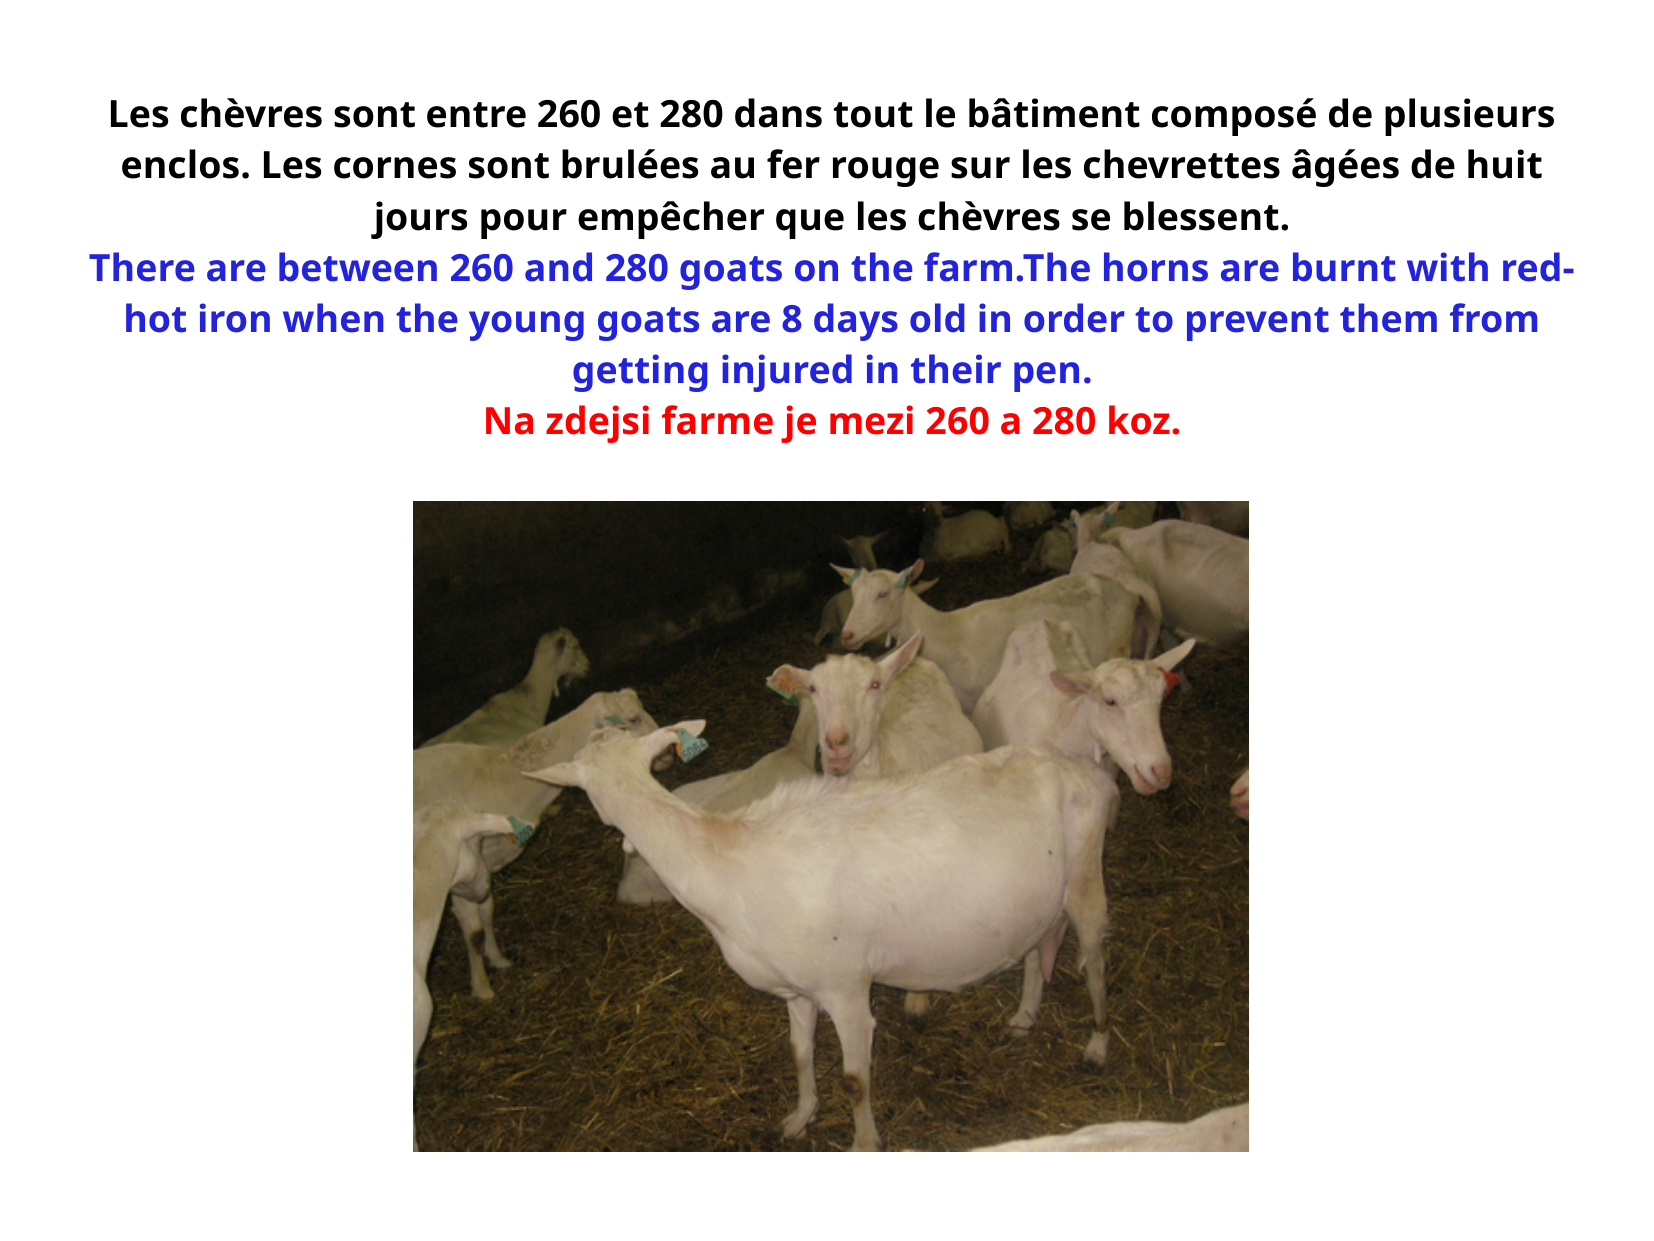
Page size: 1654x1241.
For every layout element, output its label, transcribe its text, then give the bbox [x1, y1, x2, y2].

picture [413, 501, 1249, 1152]
title Les chèvres sont entre 260 et 280 dans tout le bâtiment composé de plusieurs enclos. Les cornes sont brulées au fer rouge sur les chevrettes âgées de huit jours pour empêcher que les chèvres se blessent. There are between 260 and 280 goats on the farm.The horns are burnt with red-hot iron when the young goats are 8 days old in order to prevent them from getting injured in their pen. Na zdejsi farme je mezi 260 a 280 koz. [88, 29, 1577, 555]
